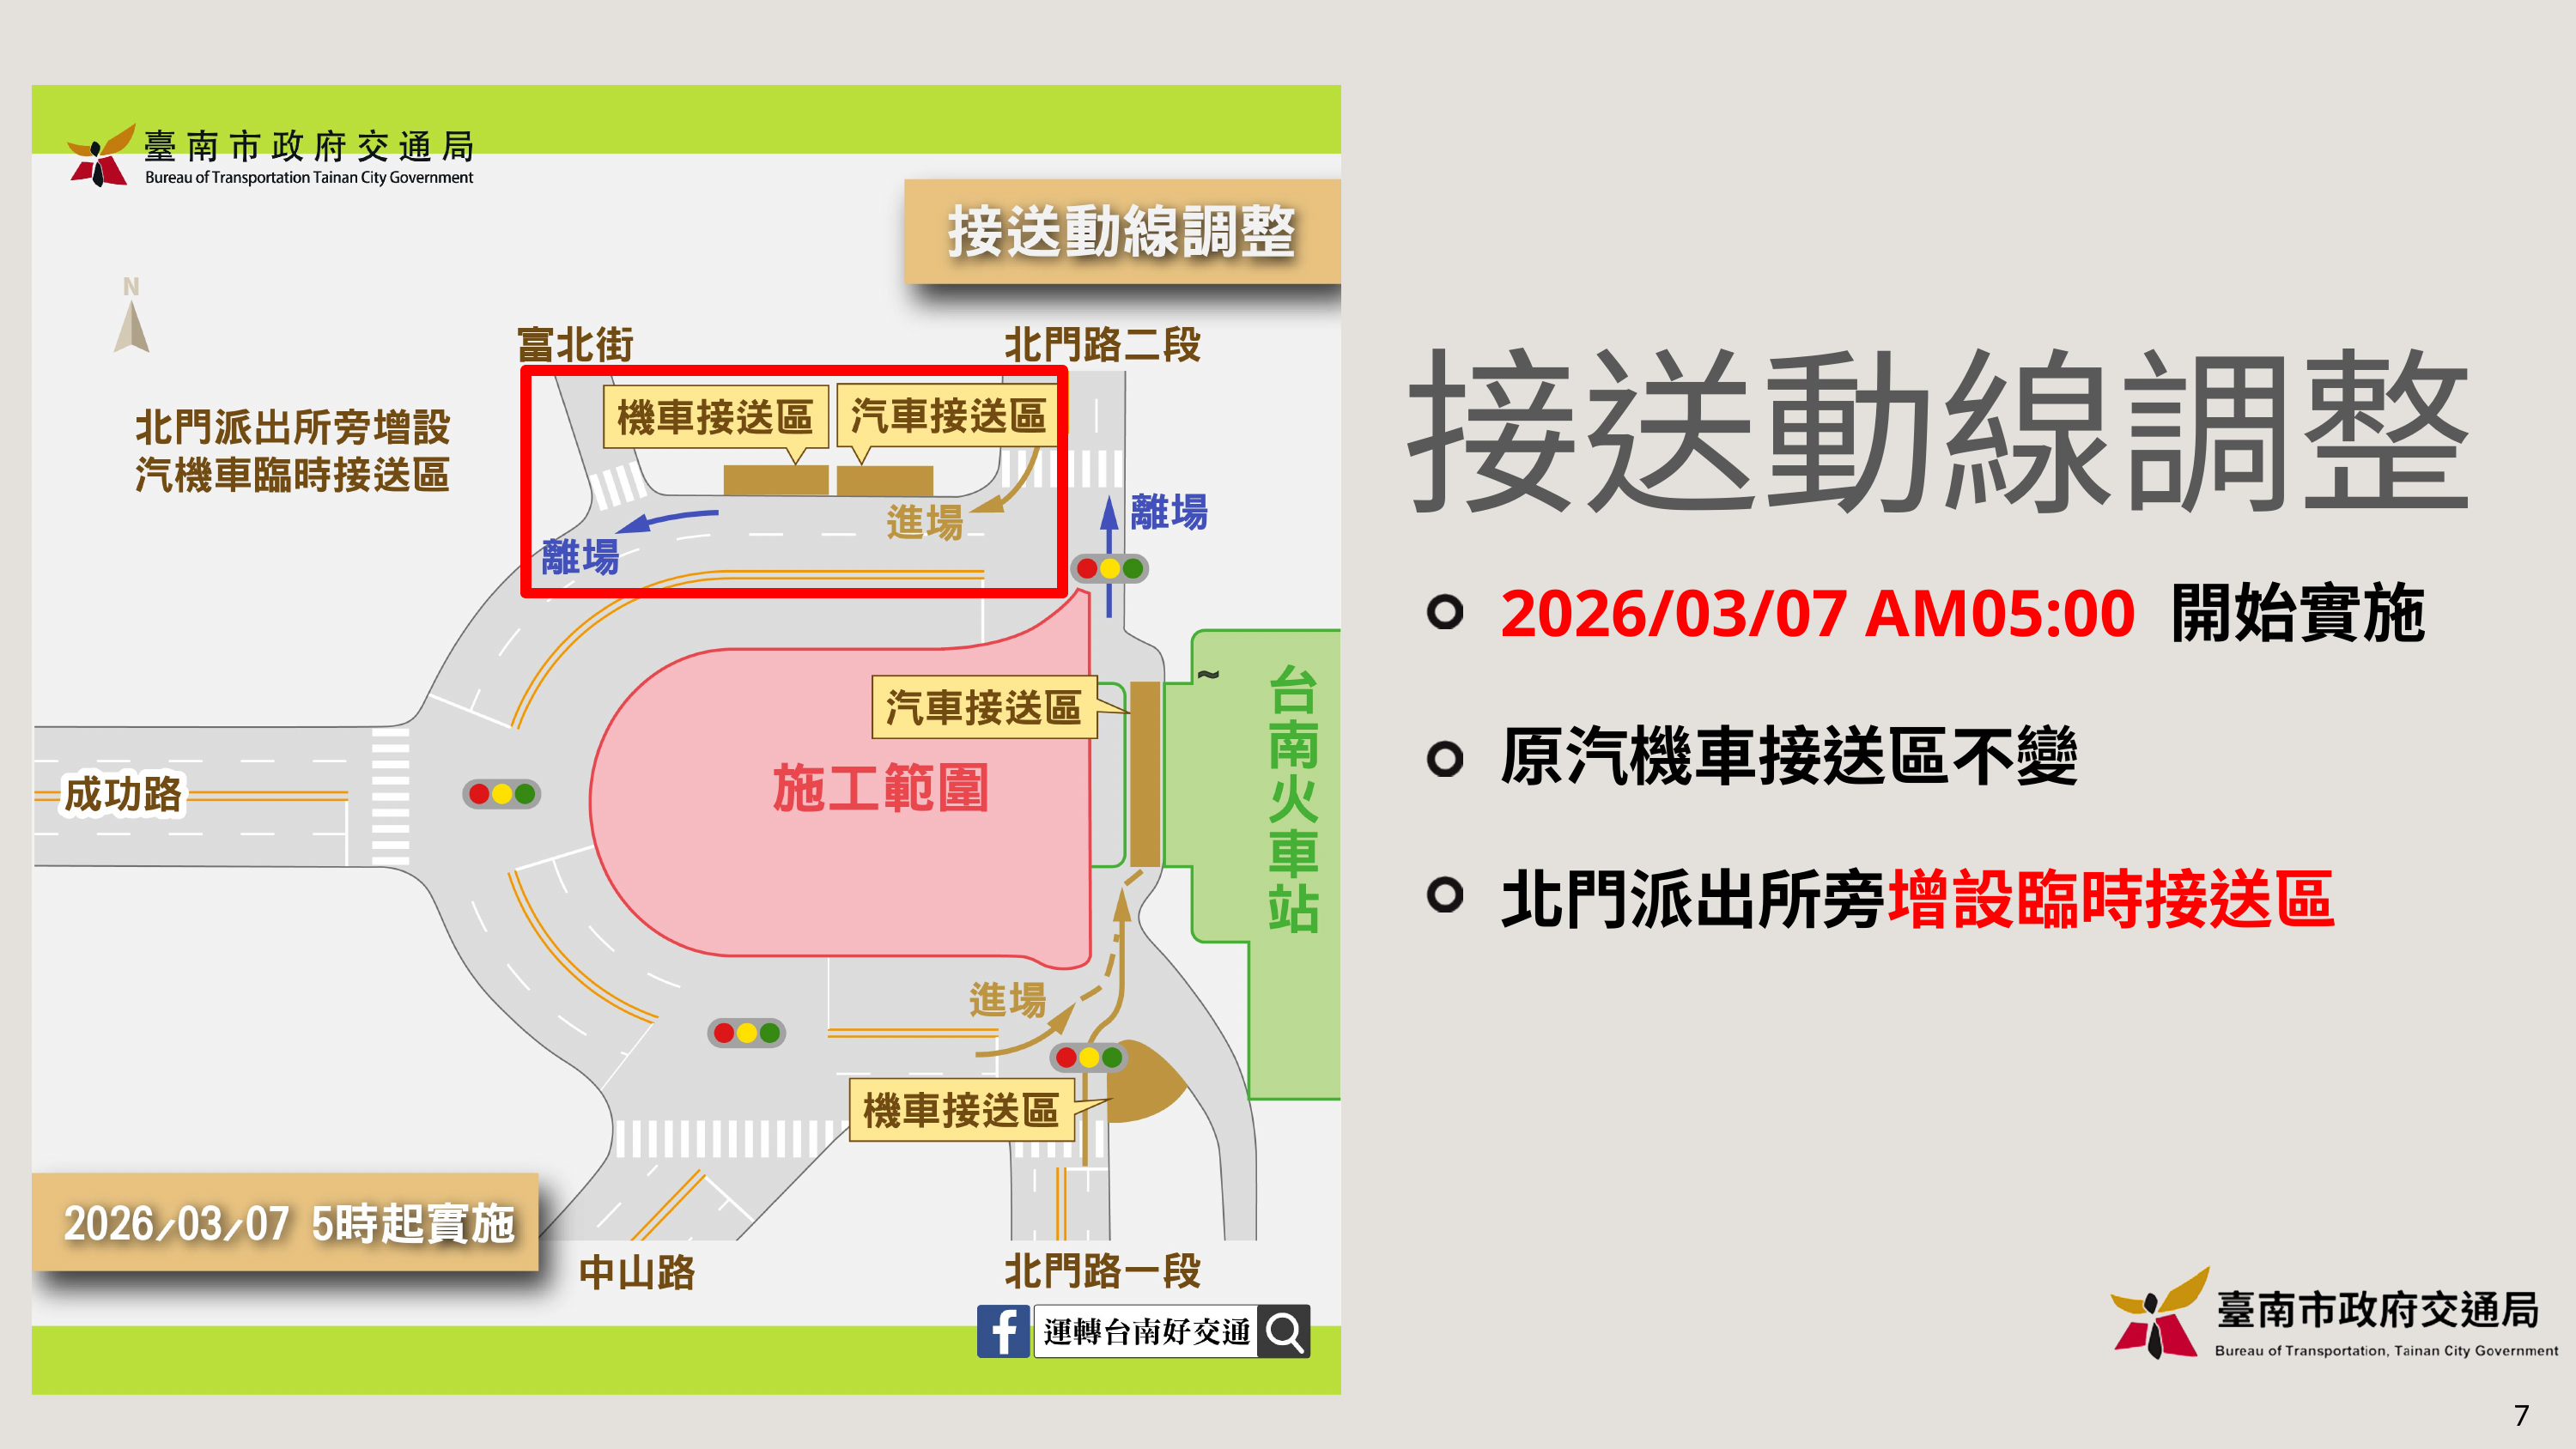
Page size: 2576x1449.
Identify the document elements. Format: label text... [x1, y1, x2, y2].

picture [1426, 740, 1463, 777]
text_box 接送動線調整 [1403, 177, 2576, 535]
text_box 7 [2500, 1387, 2576, 1440]
text_box 北門派出所旁增設臨時接送區 [1500, 858, 2488, 937]
picture [2071, 1253, 2576, 1362]
picture [1426, 876, 1463, 912]
text_box 原汽機車接送區不變 [1500, 716, 2488, 794]
picture [1426, 593, 1463, 630]
text_box 2026/03/07 AM05:00 開始實施 [1500, 572, 2488, 650]
picture [32, 85, 1341, 1396]
